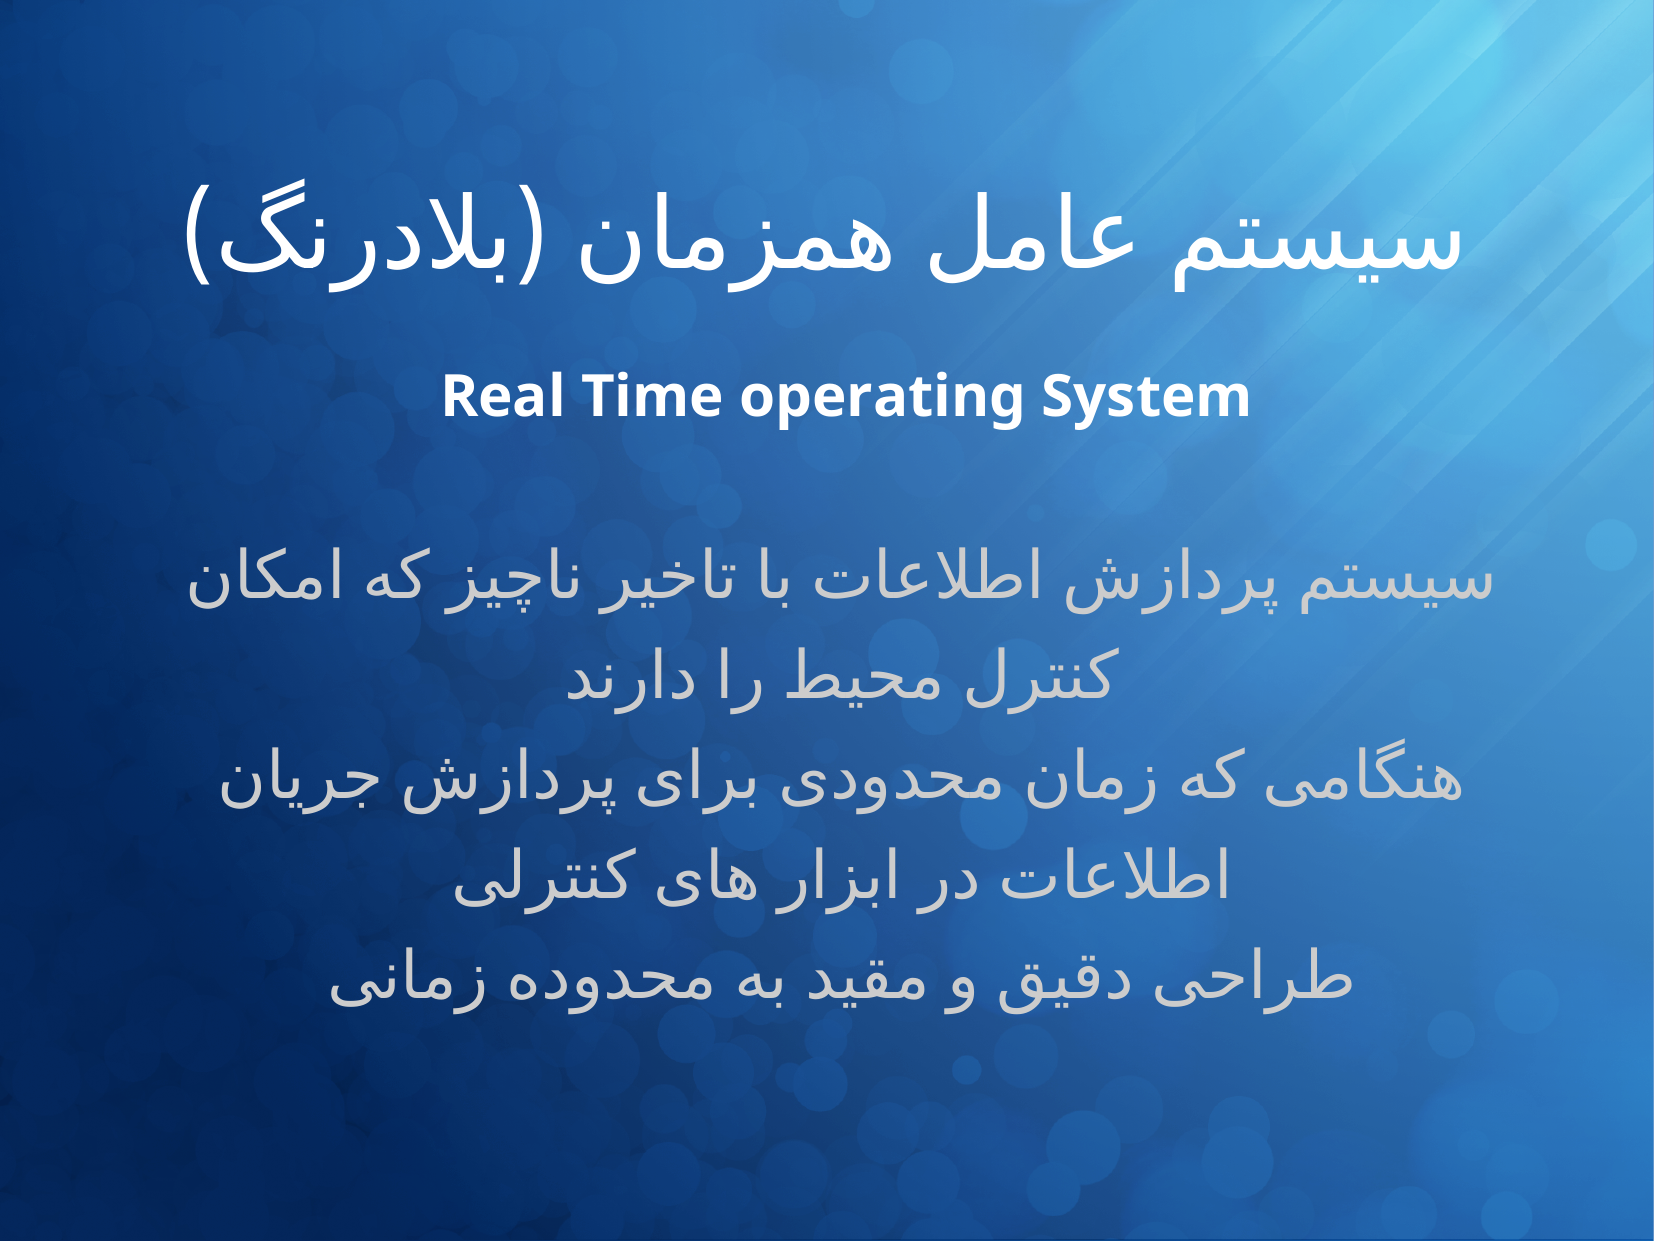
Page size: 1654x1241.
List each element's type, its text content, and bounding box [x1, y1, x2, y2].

title Real Time operating System [118, 337, 1576, 451]
title سیستم عامل همزمان (بلادرنگ) [75, 107, 1576, 381]
subtitle سیستم پردازش اطلاعات با تاخیر ناچیز که امکان کنترل محیط را دارند هنگامی که زمان محدودی برای پردازش جریان اطلاعات در ابزار های کنترلی طراحی دقیق و مقید به محدوده زمانی [113, 514, 1571, 1037]
picture [0, 0, 1654, 1241]
